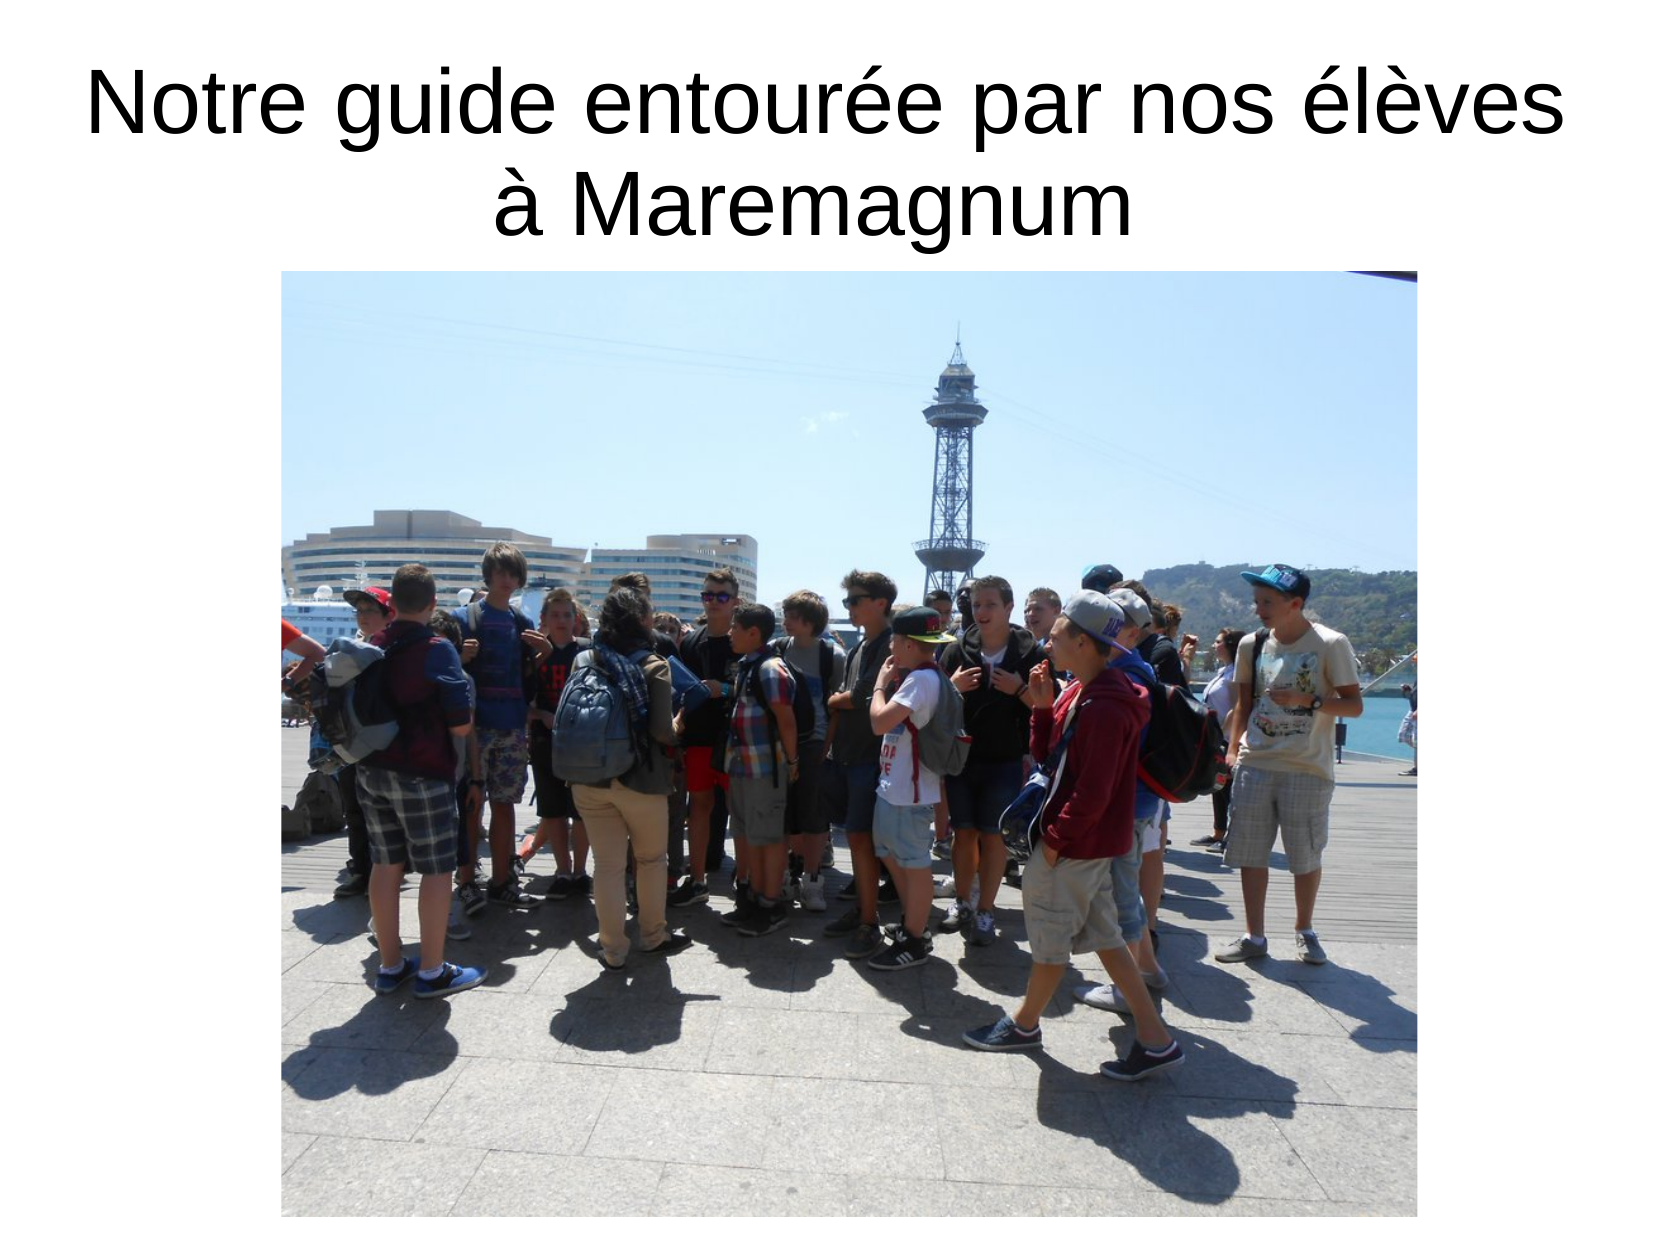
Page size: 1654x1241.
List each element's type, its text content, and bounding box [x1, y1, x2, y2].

title Notre guide entourée par nos élèves à Maremagnum [82, 49, 1571, 257]
picture [281, 271, 1418, 1217]
